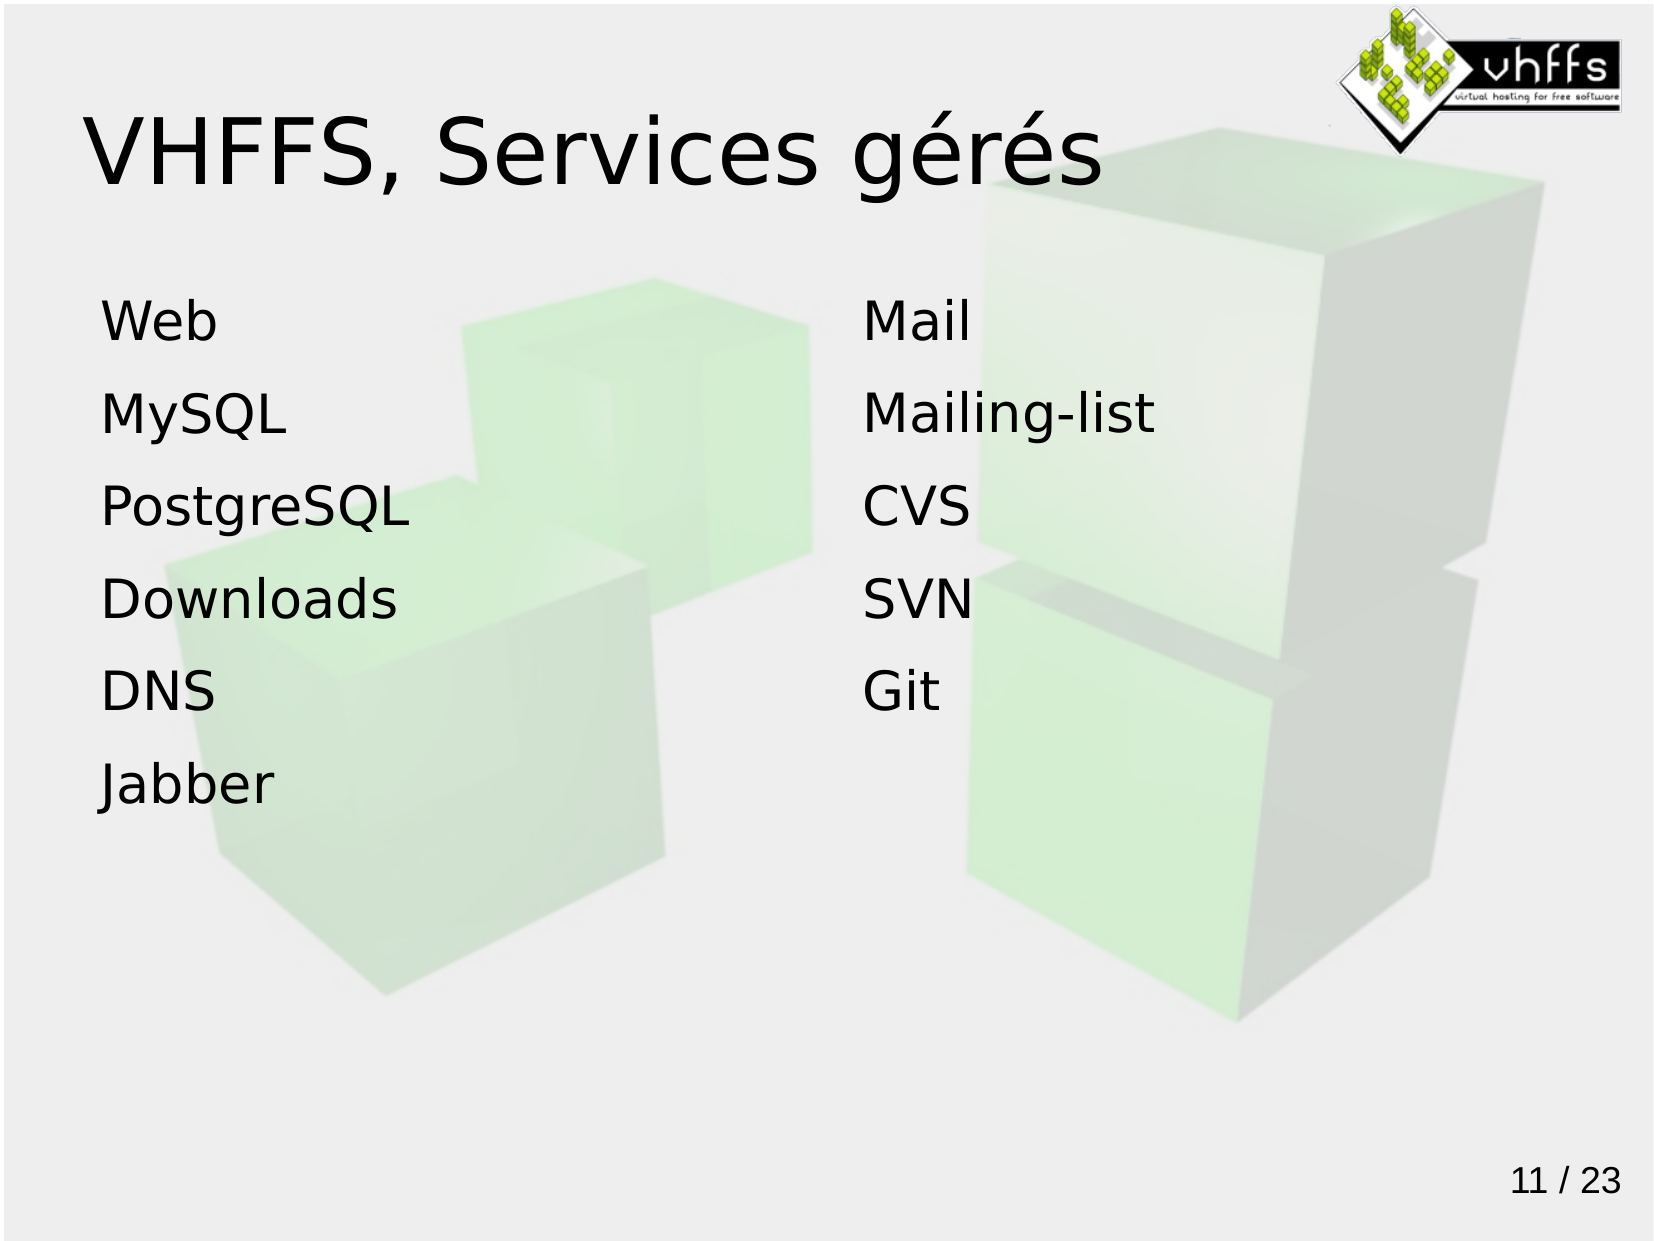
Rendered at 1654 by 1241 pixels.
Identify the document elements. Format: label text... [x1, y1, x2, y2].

text_box <numéro> / 23 [1314, 1151, 1637, 1225]
title VHFFS, Services gérés [82, 49, 1571, 257]
picture [4, 0, 1654, 1241]
list Mail Mailing-list CVS SVN Git [845, 290, 1572, 1109]
list Web MySQL PostgreSQL Downloads DNS Jabber [82, 290, 680, 1095]
